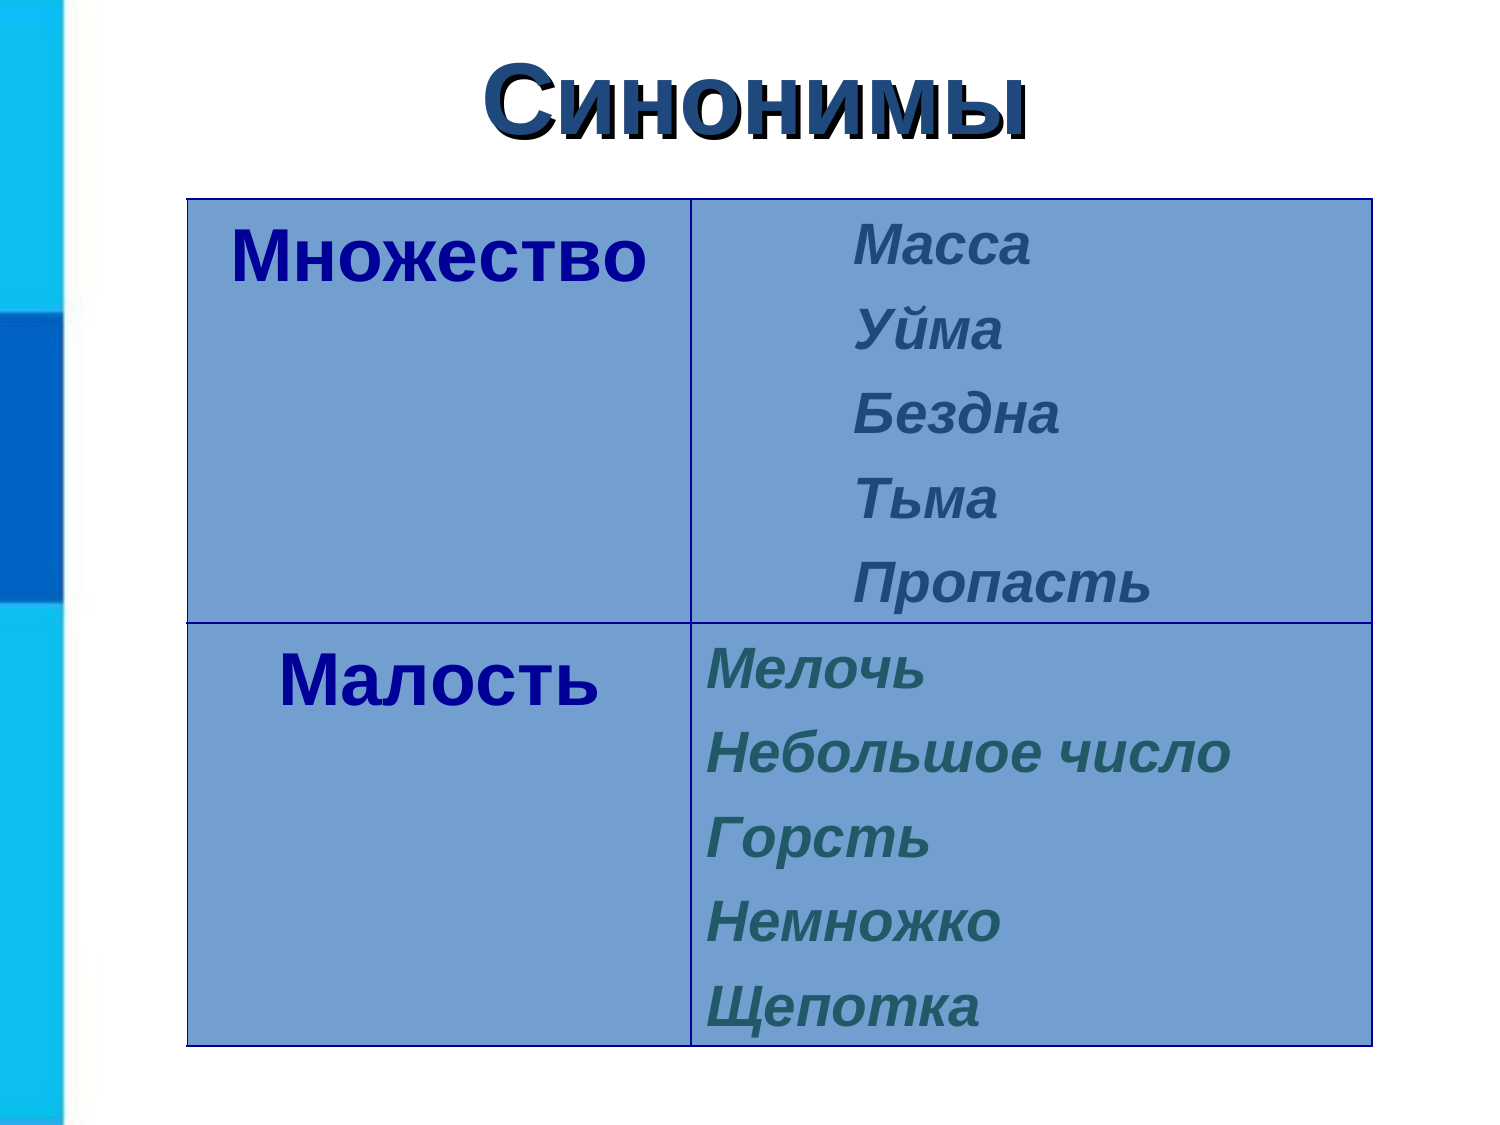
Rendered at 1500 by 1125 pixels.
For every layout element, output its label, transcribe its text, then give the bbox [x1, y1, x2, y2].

table_header Множество [188, 200, 690, 622]
picture [0, 0, 1500, 1125]
title Синонимы [117, 0, 1393, 188]
table_header Масса Уйма Бездна Тьма Пропасть [692, 200, 1371, 622]
table_cell Мелочь Небольшое число Горсть Немножко Щепотка [692, 624, 1371, 1045]
table_cell Малость [188, 624, 690, 1045]
